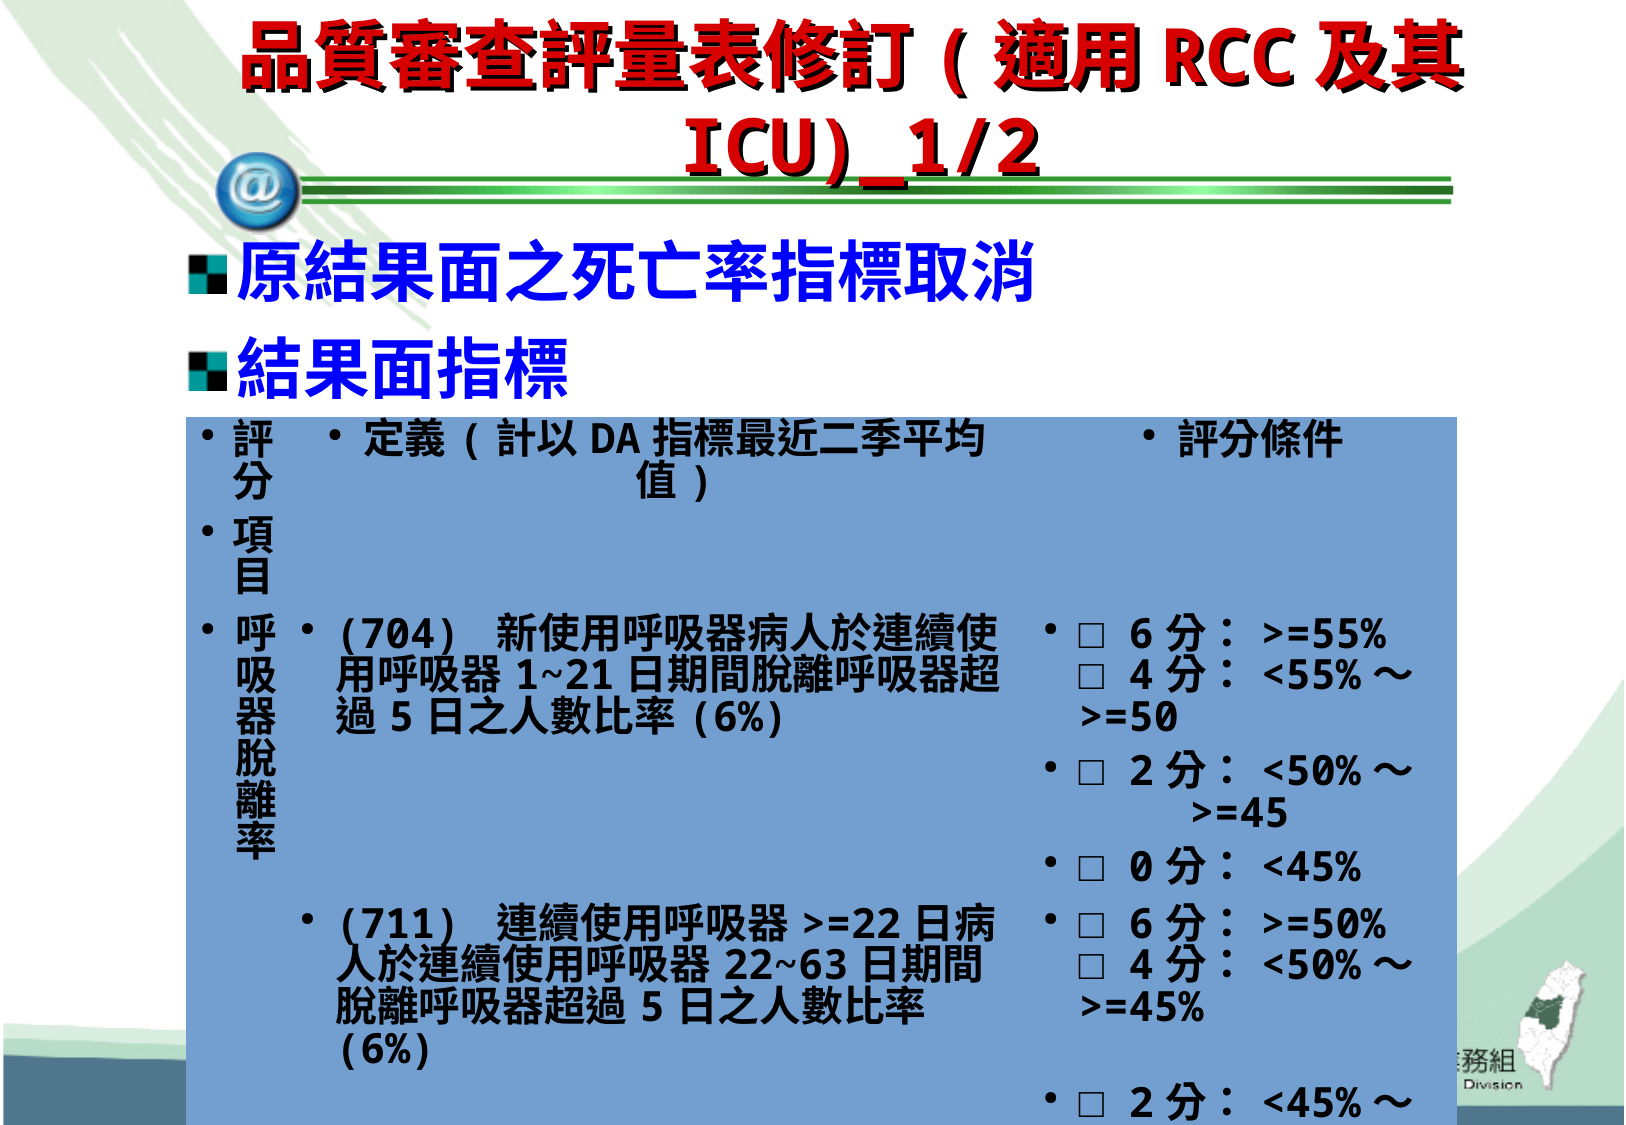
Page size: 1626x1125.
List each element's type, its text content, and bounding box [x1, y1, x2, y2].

title 品質審查評量表修訂(適用RCC及其ICU)_1/2 [121, 0, 1598, 188]
table_cell (704) 新使用呼吸器病人於連續使用呼吸器1~21日期間脫離呼吸器超過5日之人數比率(6%) [285, 611, 1029, 901]
list 原結果面之死亡率指標取消 結果面指標 [165, 222, 1499, 422]
table_cell (711) 連續使用呼吸器>=22日病人於連續使用呼吸器22~63日期間脫離呼吸器超過5日之人數比率(6%) [285, 901, 1029, 1125]
table_cell 呼吸器脫離率 [186, 611, 285, 1125]
table_header 評分條件 [1029, 417, 1457, 611]
table_cell □ 6分：>=55% □ 4分：<55%～ >=50 □ 2分：<50%～>=45 □ 0分：<45% [1029, 611, 1457, 901]
table_header 定義(計以DA指標最近二季平均值) [285, 417, 1029, 611]
table_cell □ 6分：>=50% □ 4分：<50%～>=45% □ 2分：<45%～>=40% □ 0：<40% [1029, 901, 1457, 1125]
table_header 評分 項目 [186, 417, 285, 611]
